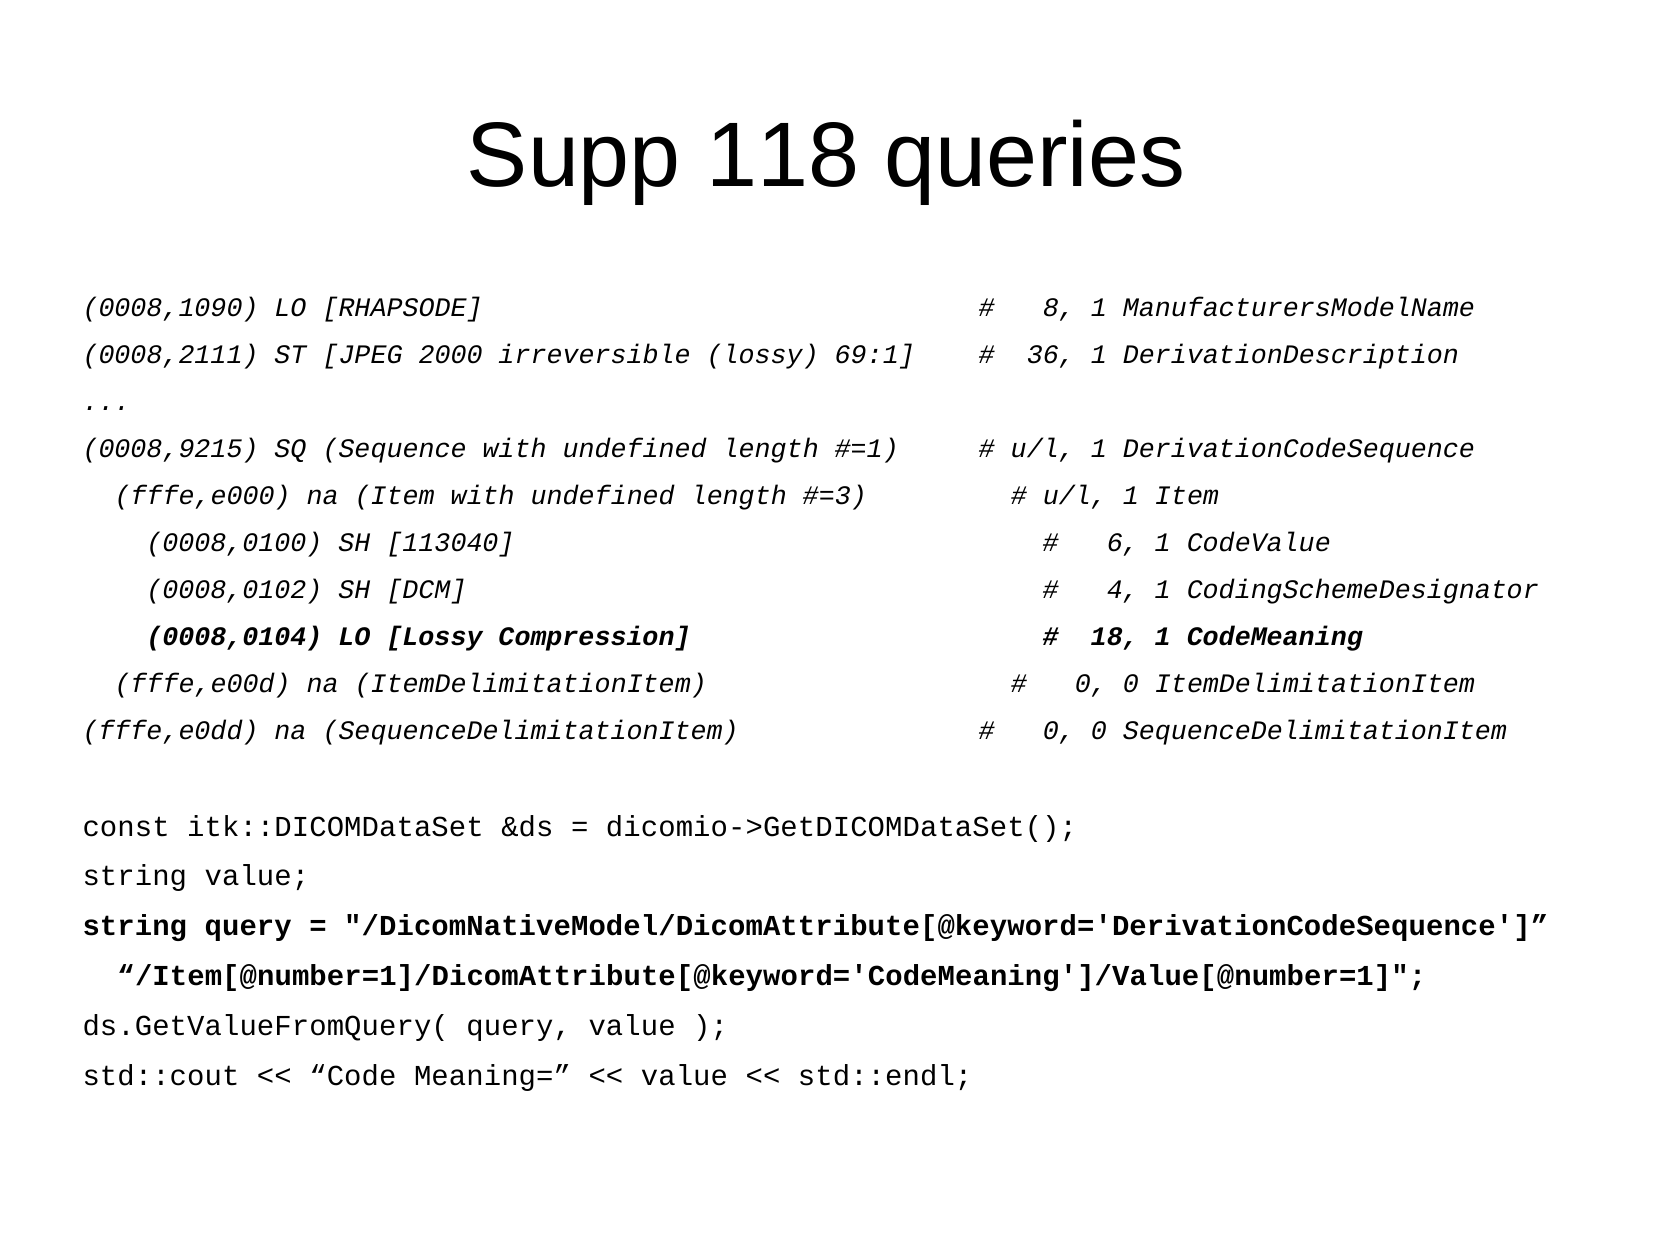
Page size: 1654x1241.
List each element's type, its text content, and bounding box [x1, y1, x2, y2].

list (0008,1090) LO [RHAPSODE] # 8, 1 ManufacturersModelName (0008,2111) ST [JPEG 2000 irreversible (lossy) 69:1] # 36, 1 DerivationDescription ... (0008,9215) SQ (Sequence with undefined length #=1) # u/l, 1 DerivationCodeSequence (fffe,e000) na (Item with undefined length #=3) # u/l, 1 Item (0008,0100) SH [113040] # 6, 1 CodeValue (0008,0102) SH [DCM] # 4, 1 CodingSchemeDesignator (0008,0104) LO [Lossy Compression] # 18, 1 CodeMeaning (fffe,e00d) na (ItemDelimitationItem) # 0, 0 ItemDelimitationItem (fffe,e0dd) na (SequenceDelimitationItem) # 0, 0 SequenceDelimitationItem const itk::DICOMDataSet &ds = dicomio->GetDICOMDataSet(); string value; string query = "/DicomNativeModel/DicomAttribute[@keyword='DerivationCodeSequence']” “/Item[@number=1]/DicomAttribute[@keyword='CodeMeaning']/Value[@number=1]"; ds.GetValueFromQuery( query, value ); std::cout << “Code Meaning=” << value << std::endl; [82, 290, 1571, 1109]
title Supp 118 queries [82, 49, 1571, 257]
